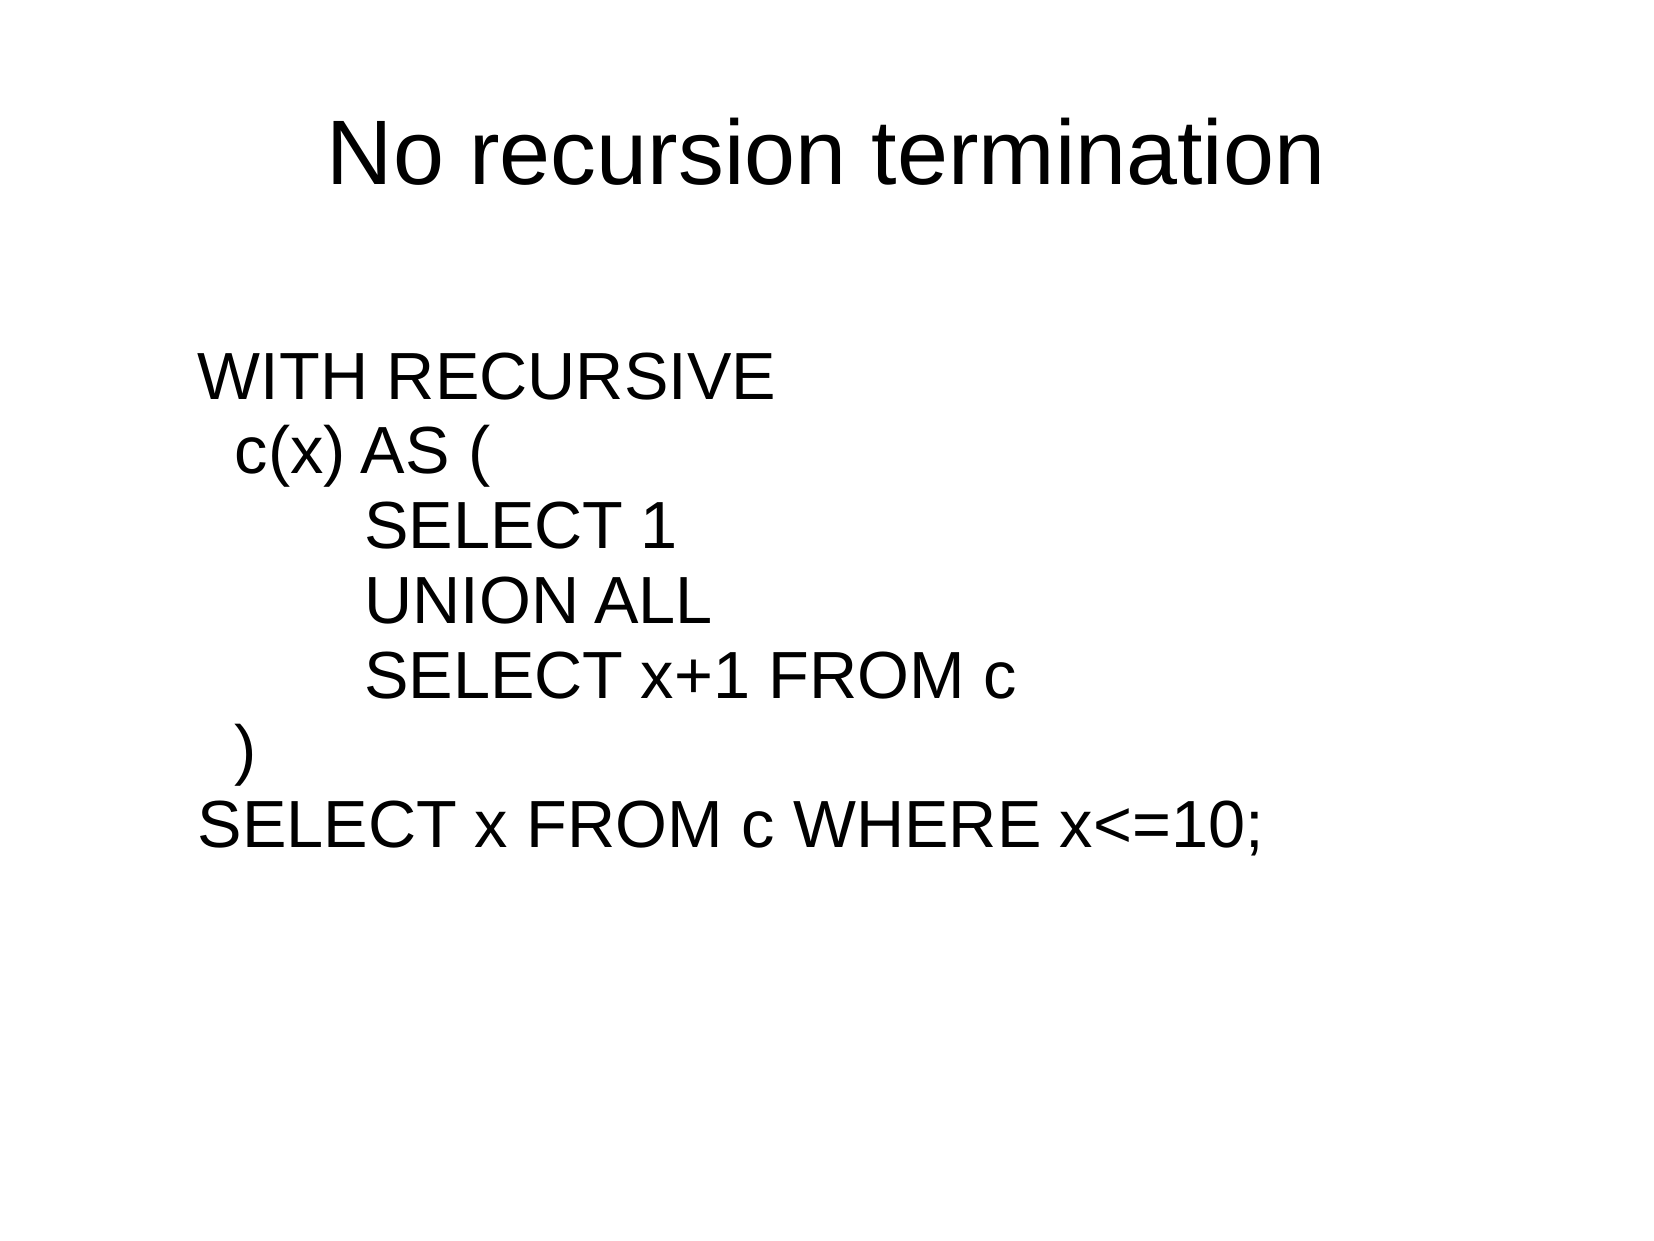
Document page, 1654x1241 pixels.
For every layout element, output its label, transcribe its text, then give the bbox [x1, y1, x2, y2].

title No recursion termination [82, 49, 1571, 257]
text_box WITH RECURSIVE c(x) AS ( SELECT 1 UNION ALL SELECT x+1 FROM c ) SELECT x FROM c WHERE x<=10; [183, 331, 1281, 870]
